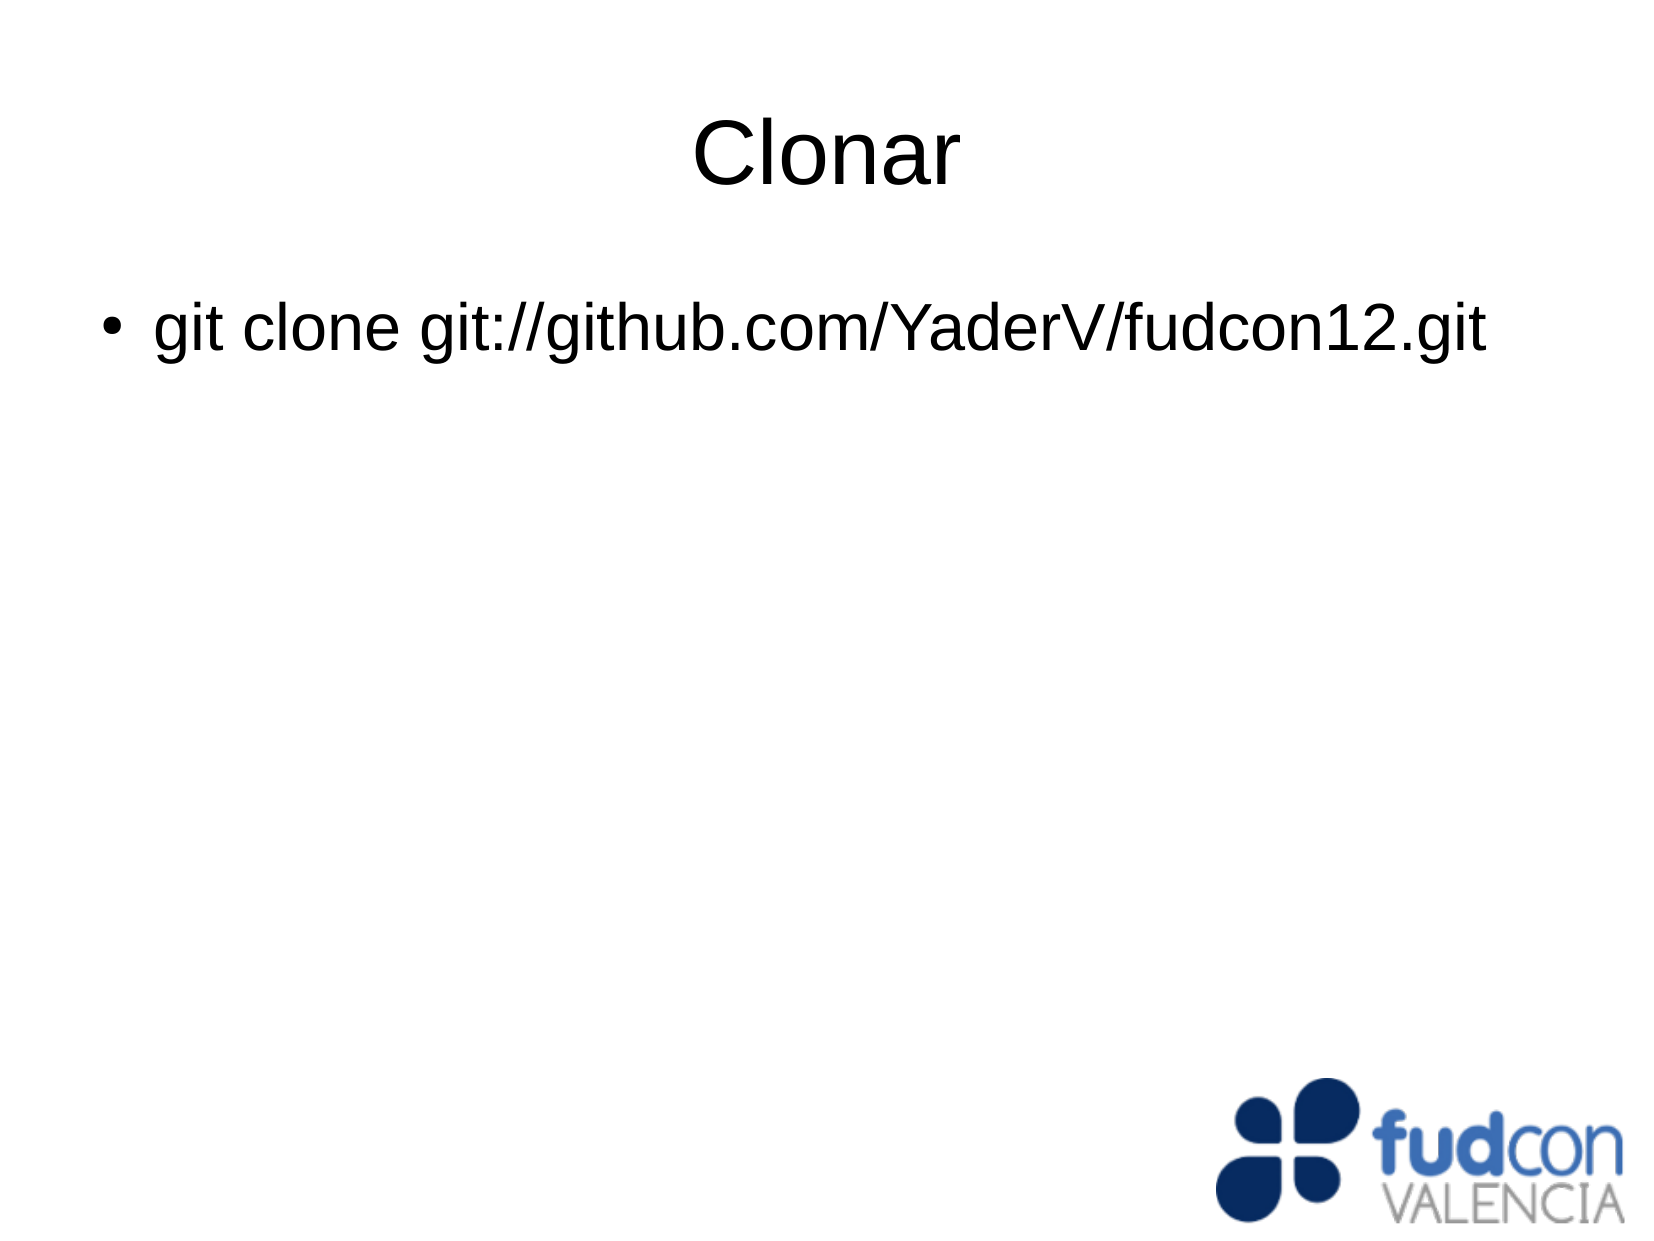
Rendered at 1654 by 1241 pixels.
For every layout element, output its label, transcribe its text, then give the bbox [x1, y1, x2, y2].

list git clone git://github.com/YaderV/fudcon12.git [82, 290, 1571, 1109]
picture [1216, 1078, 1643, 1230]
title Clonar [82, 49, 1571, 257]
